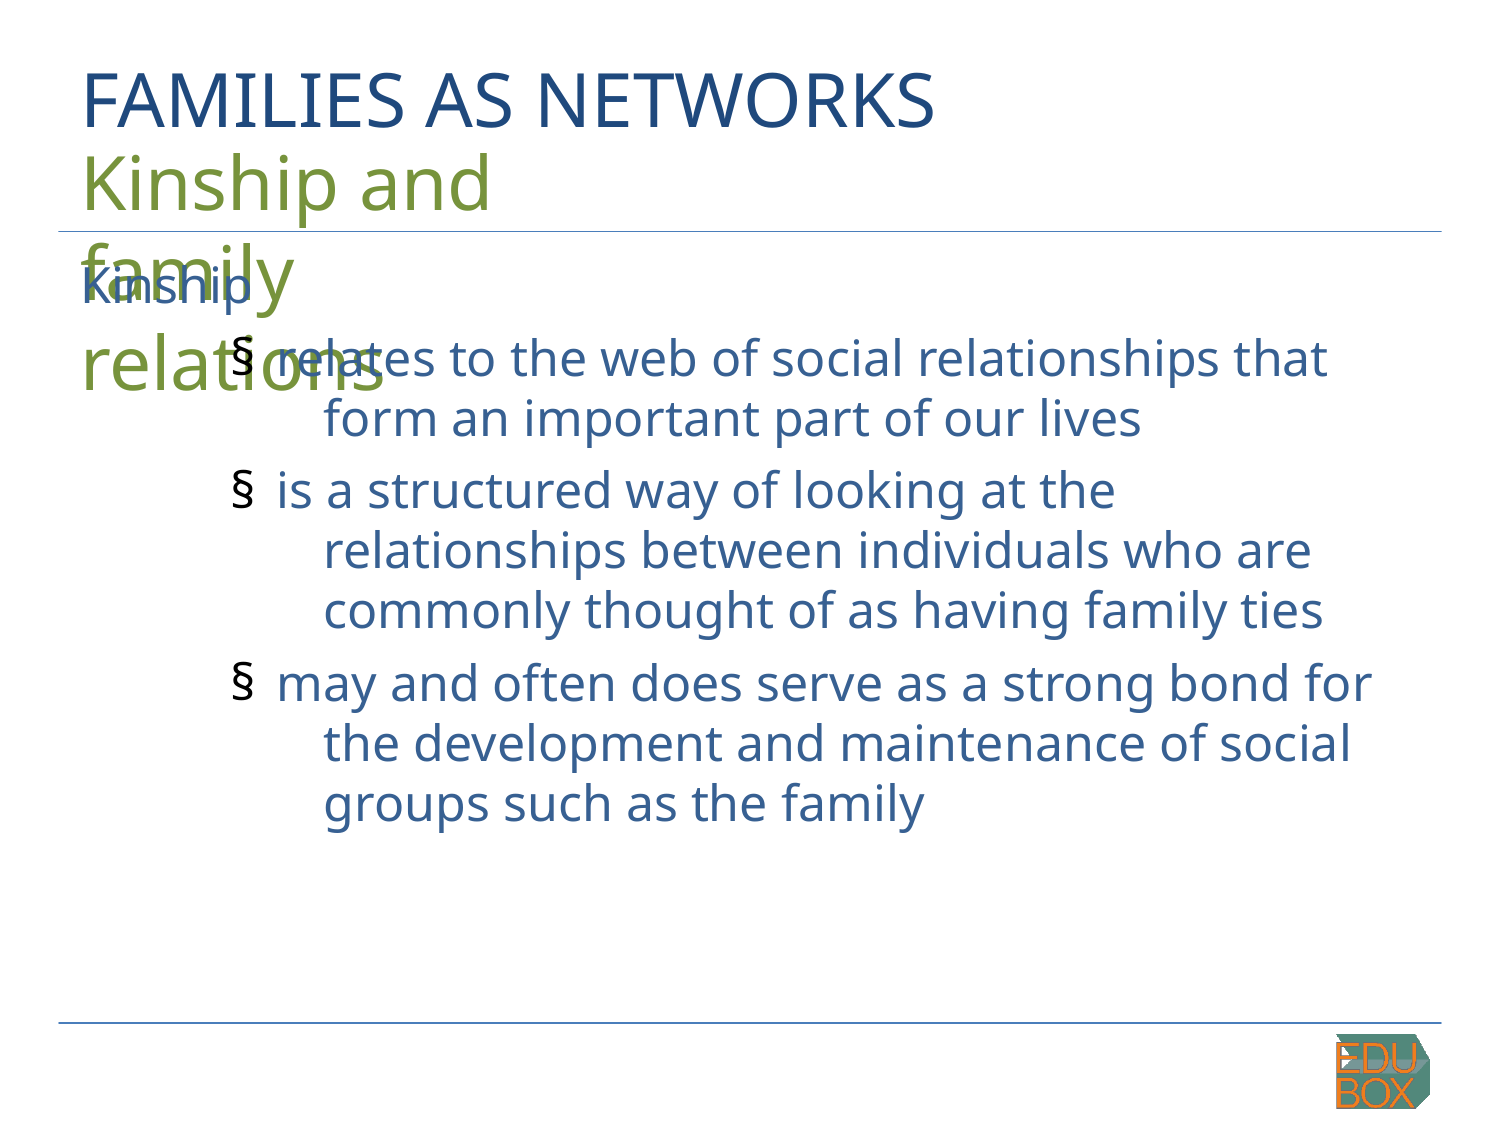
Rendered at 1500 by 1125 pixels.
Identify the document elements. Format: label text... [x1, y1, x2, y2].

title FAMILIES AS NETWORKS [64, 42, 1040, 127]
text_box Kinship relates to the web of social relationships that form an important part of our lives is a structured way of looking at the relationships between individuals who are commonly thought of as having family ties may and often does serve as a strong bond for the development and maintenance of social groups such as the family [64, 246, 1415, 837]
list Kinship and family relations [64, 127, 1040, 246]
picture [1328, 1028, 1437, 1114]
